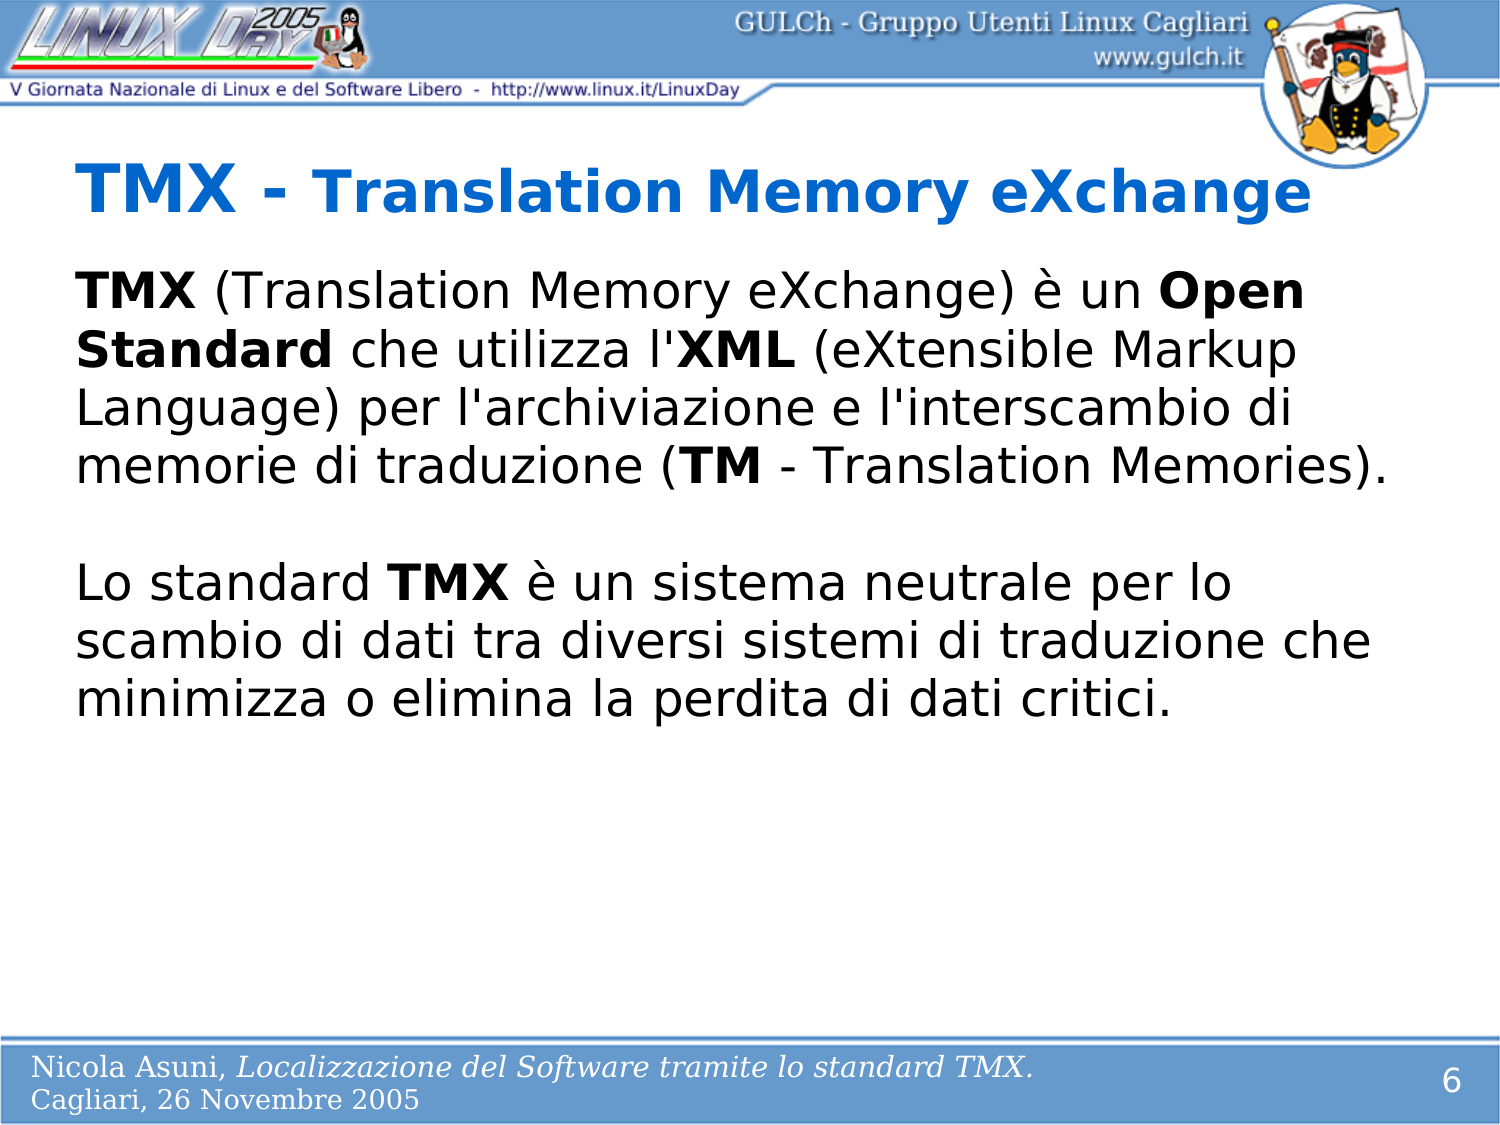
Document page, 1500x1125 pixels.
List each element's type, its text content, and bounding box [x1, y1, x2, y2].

picture [0, 0, 1500, 1125]
text_box TMX - Translation Memory eXchange [75, 149, 1314, 228]
text_box TMX (Translation Memory eXchange) è un Open Standard che utilizza l'XML (eXtensible Markup Language) per l'archiviazione e l'interscambio di memorie di traduzione (TM - Translation Memories). Lo standard TMX è un sistema neutrale per lo scambio di dati tra diversi sistemi di traduzione che minimizza o elimina la perdita di dati critici. [75, 262, 1426, 941]
